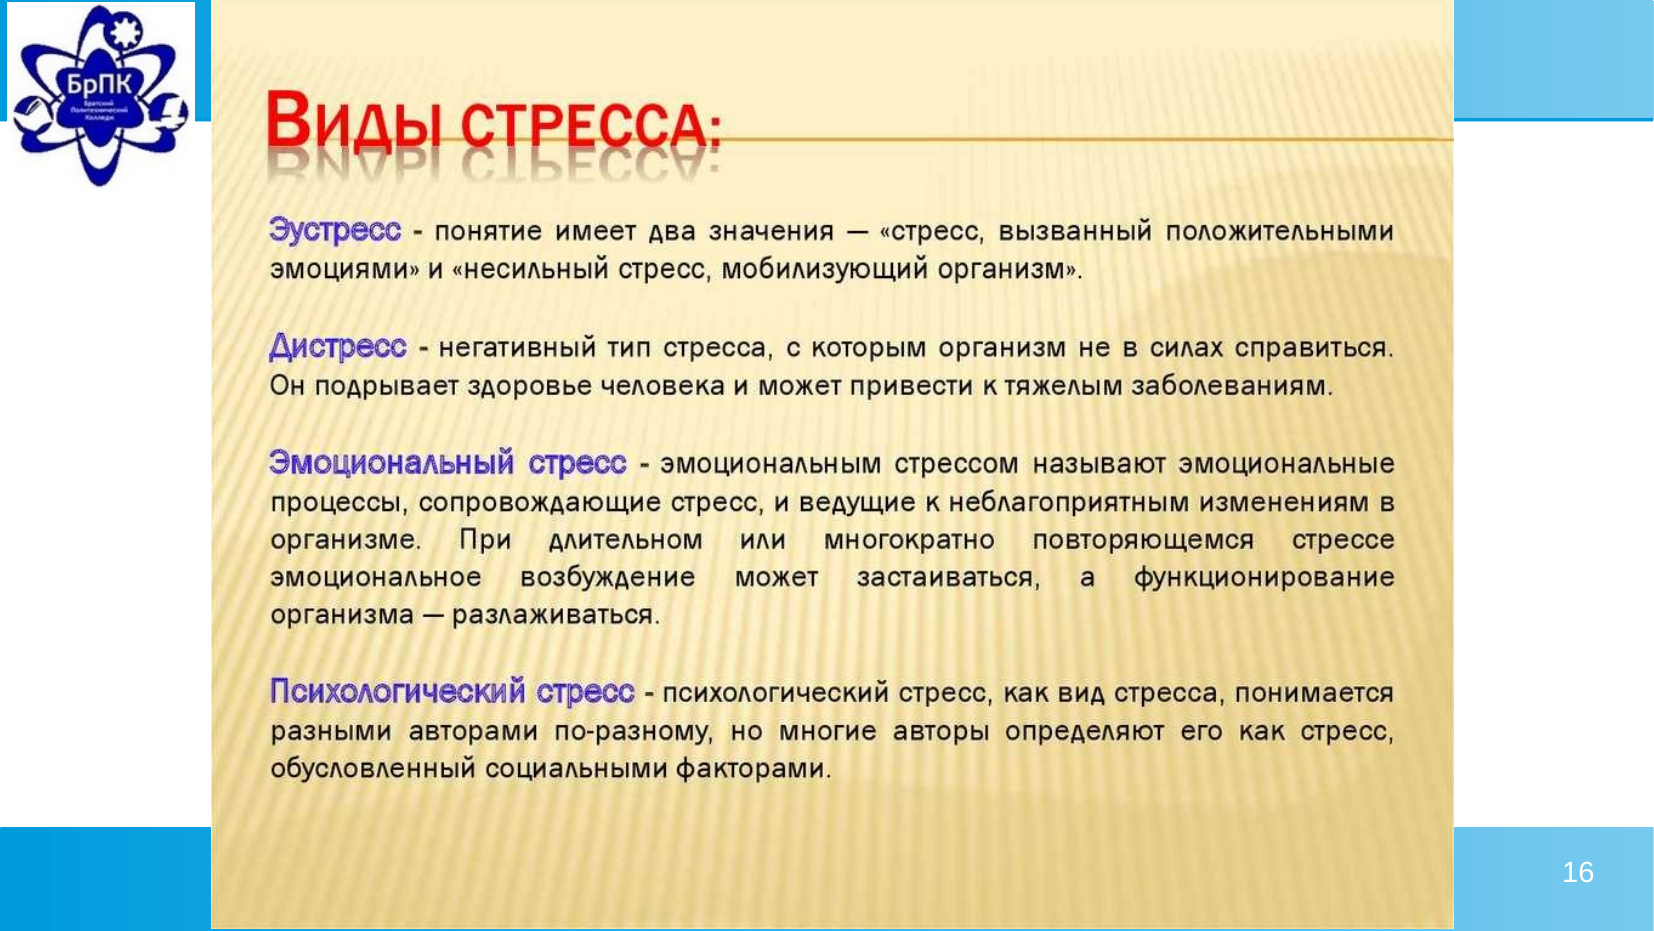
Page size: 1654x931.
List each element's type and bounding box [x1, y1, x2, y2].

picture [7, 3, 195, 190]
picture [211, 0, 1454, 929]
